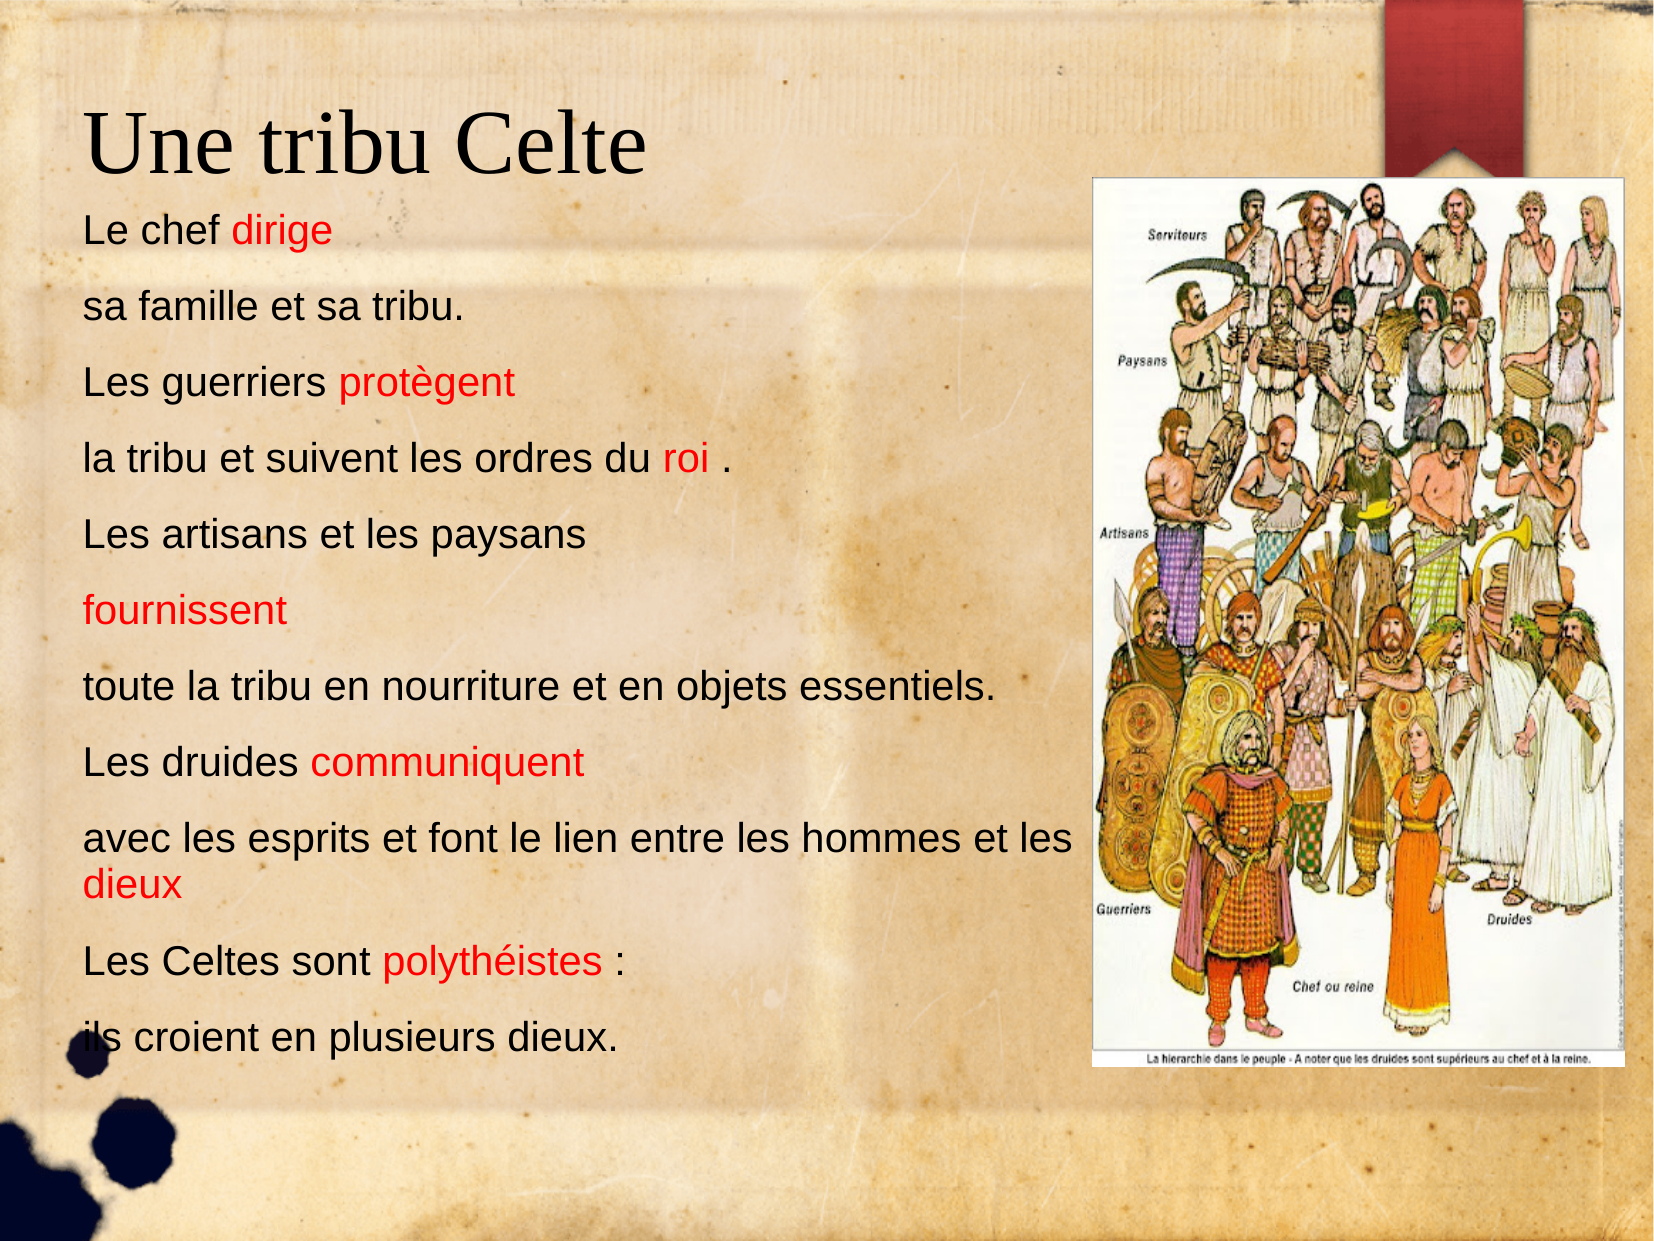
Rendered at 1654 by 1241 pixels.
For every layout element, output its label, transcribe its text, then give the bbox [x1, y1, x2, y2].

title Une tribu Celte [82, 49, 1347, 206]
list Le chef dirige sa famille et sa tribu. Les guerriers protègent la tribu et suivent les ordres du roi . Les artisans et les paysans fournissent toute la tribu en nourriture et en objets essentiels. Les druides communiquent avec les esprits et font le lien entre les hommes et les dieux Les Celtes sont polythéistes : ils croient en plusieurs dieux. [82, 206, 1093, 1093]
picture [0, 0, 1654, 1241]
